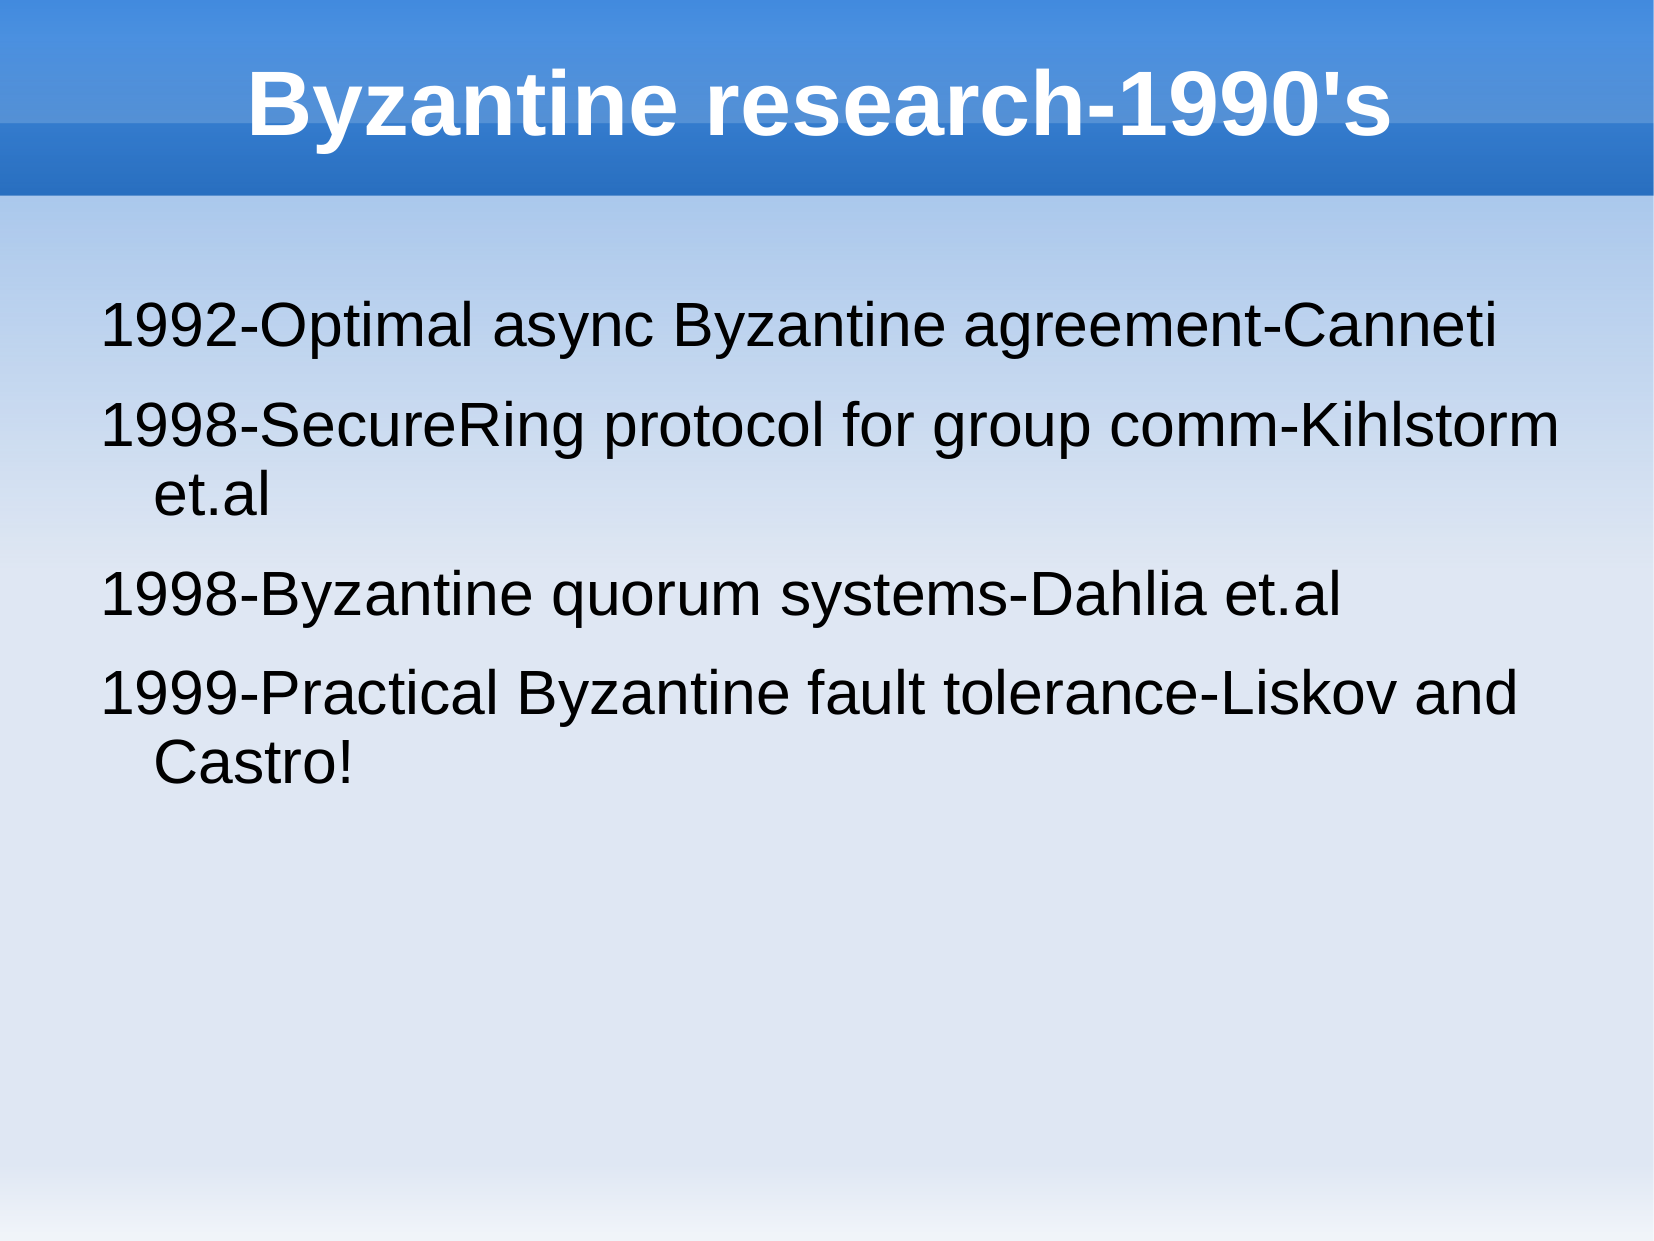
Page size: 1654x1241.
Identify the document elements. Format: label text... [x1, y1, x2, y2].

list 1992-Optimal async Byzantine agreement-Canneti 1998-SecureRing protocol for group comm-Kihlstorm et.al 1998-Byzantine quorum systems-Dahlia et.al 1999-Practical Byzantine fault tolerance-Liskov and Castro! [82, 290, 1571, 1094]
picture [0, 0, 1654, 1241]
title Byzantine research-1990's [76, 7, 1565, 200]
